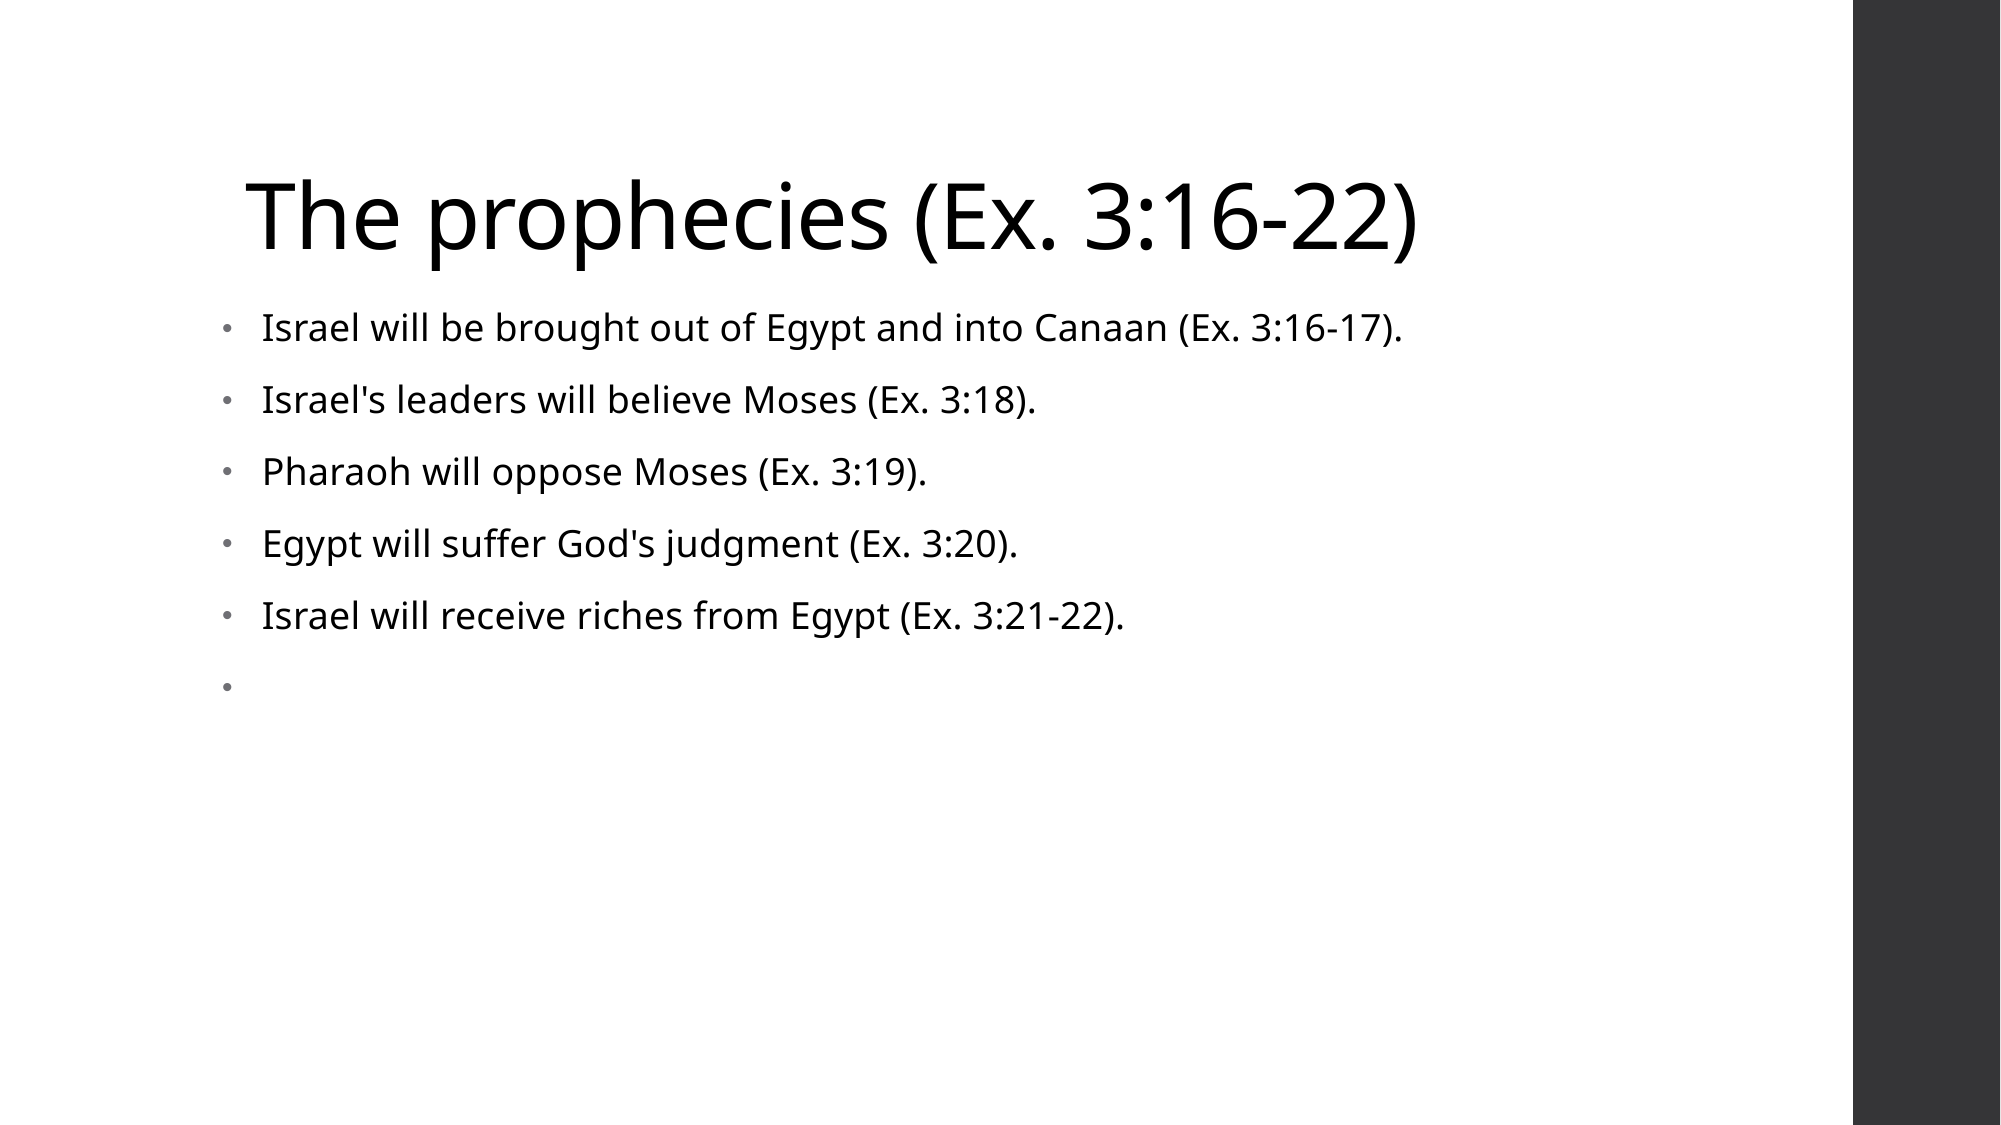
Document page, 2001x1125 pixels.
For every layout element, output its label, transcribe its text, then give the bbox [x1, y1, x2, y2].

title The prophecies (Ex. 3:16-22) [206, 60, 1797, 278]
list Israel will be brought out of Egypt and into Canaan (Ex. 3:16-17). Israel's leaders will believe Moses (Ex. 3:18). Pharaoh will oppose Moses (Ex. 3:19). Egypt will suffer God's judgment (Ex. 3:20). Israel will receive riches from Egypt (Ex. 3:21-22). [206, 299, 1617, 1014]
